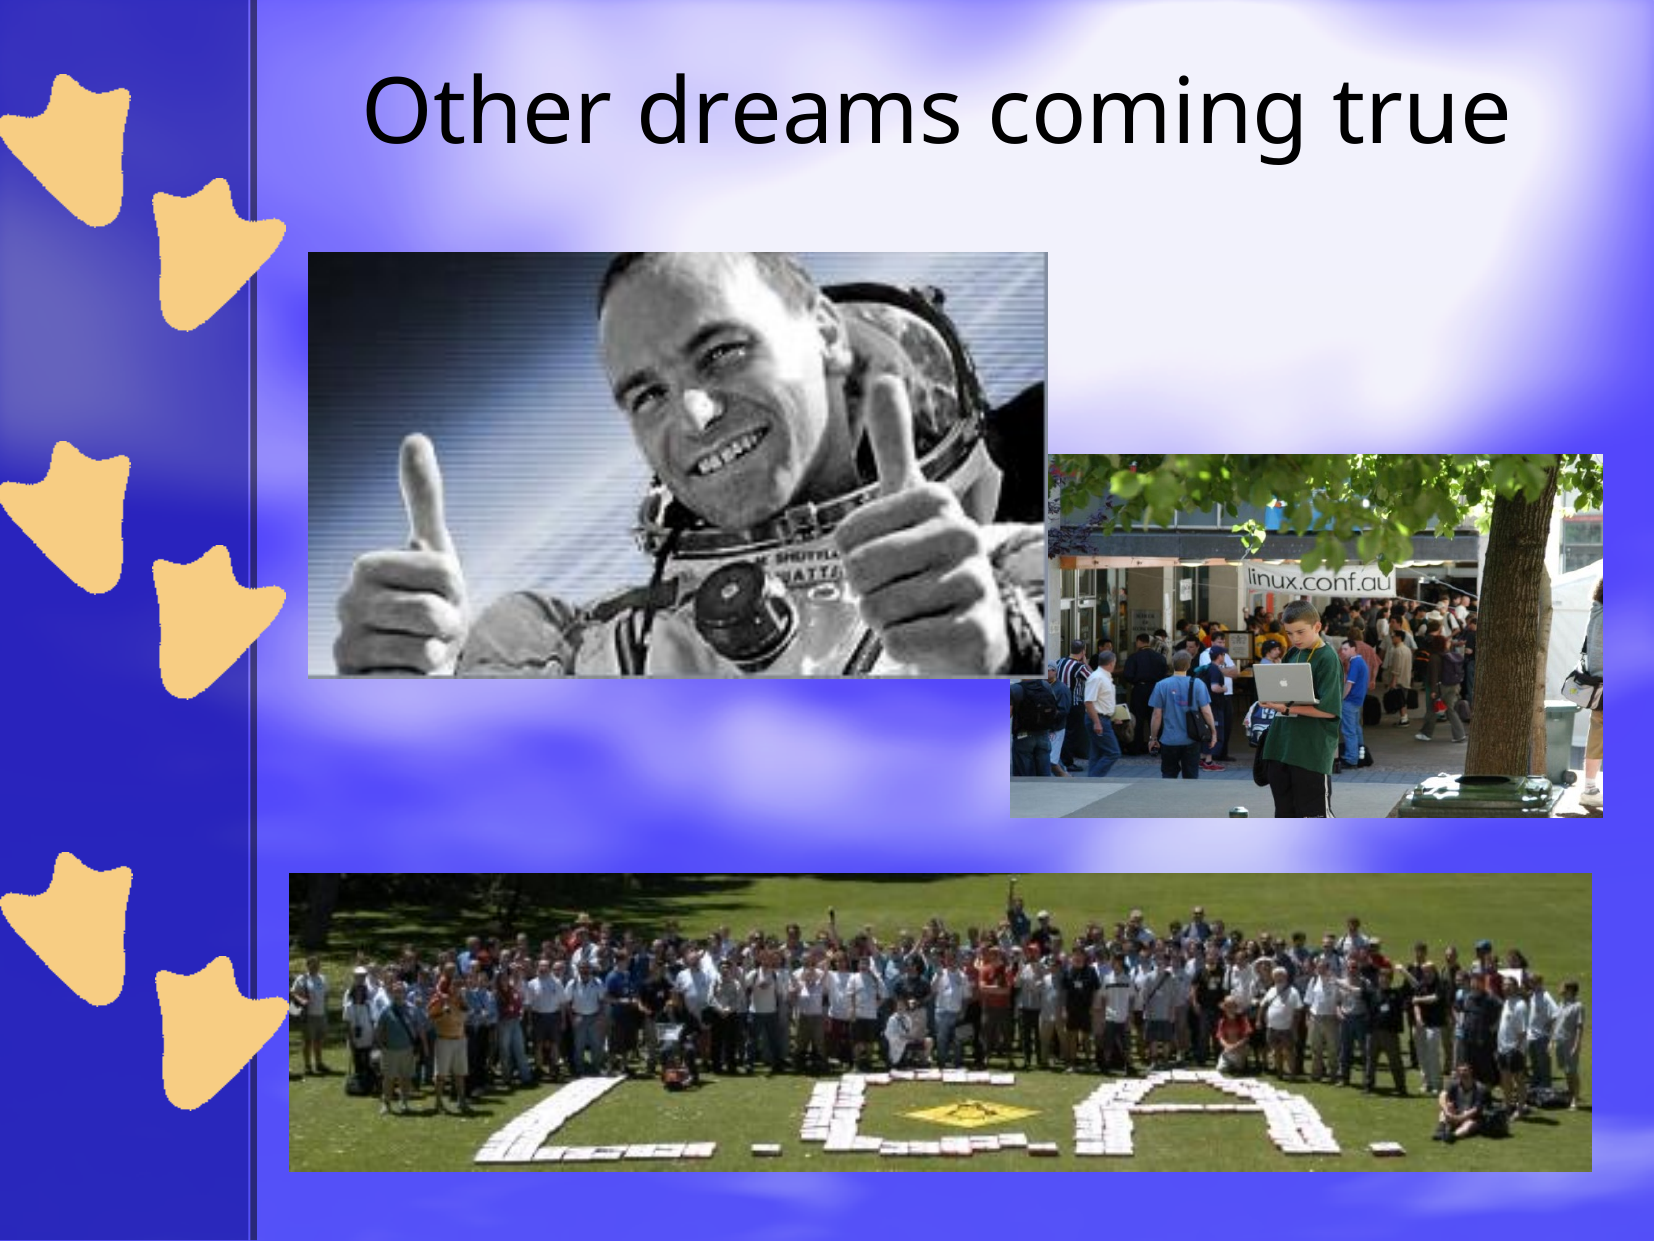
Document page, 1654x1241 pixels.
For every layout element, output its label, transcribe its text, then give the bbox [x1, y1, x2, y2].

picture [308, 252, 1603, 818]
text_box Other dreams coming true [310, 30, 1565, 186]
picture [0, 852, 133, 1007]
picture [152, 545, 286, 700]
picture [0, 441, 131, 595]
picture [152, 178, 286, 332]
title Drawn to the penguin: Socially responsible software [257, 0, 1653, 1104]
picture [0, 74, 131, 228]
picture [155, 873, 1592, 1172]
